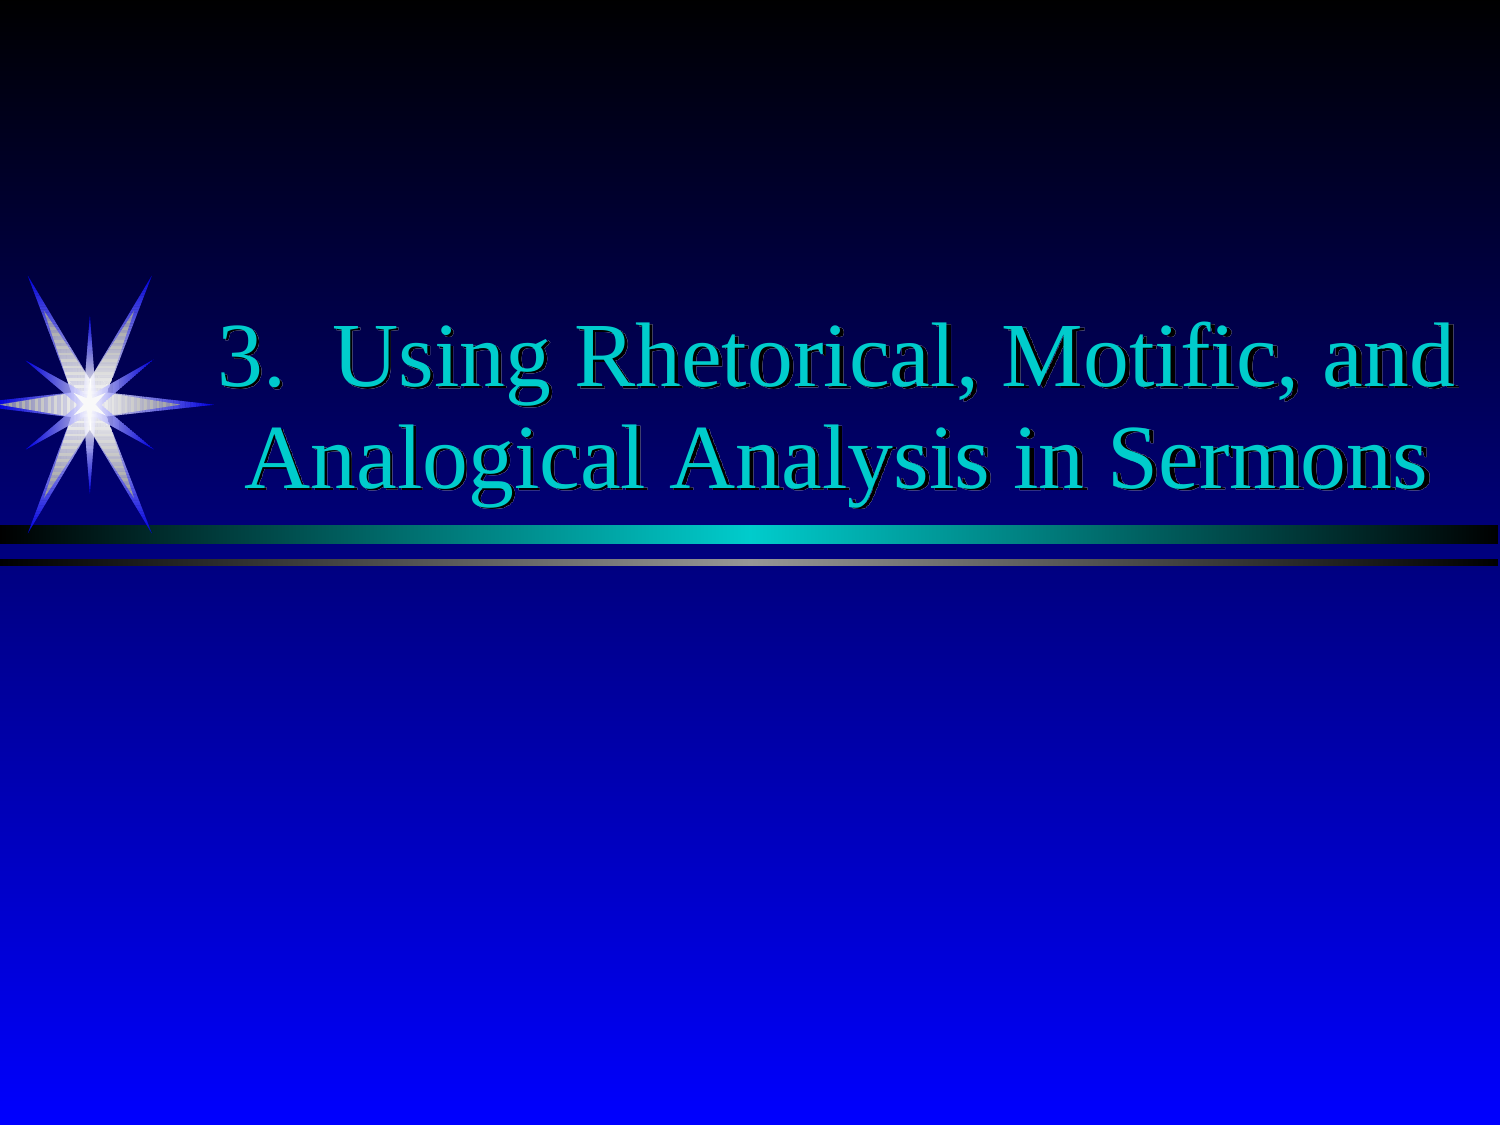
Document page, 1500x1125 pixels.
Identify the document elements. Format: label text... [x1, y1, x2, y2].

title 3. Using Rhetorical, Motific, and Analogical Analysis in Sermons [200, 297, 1476, 516]
